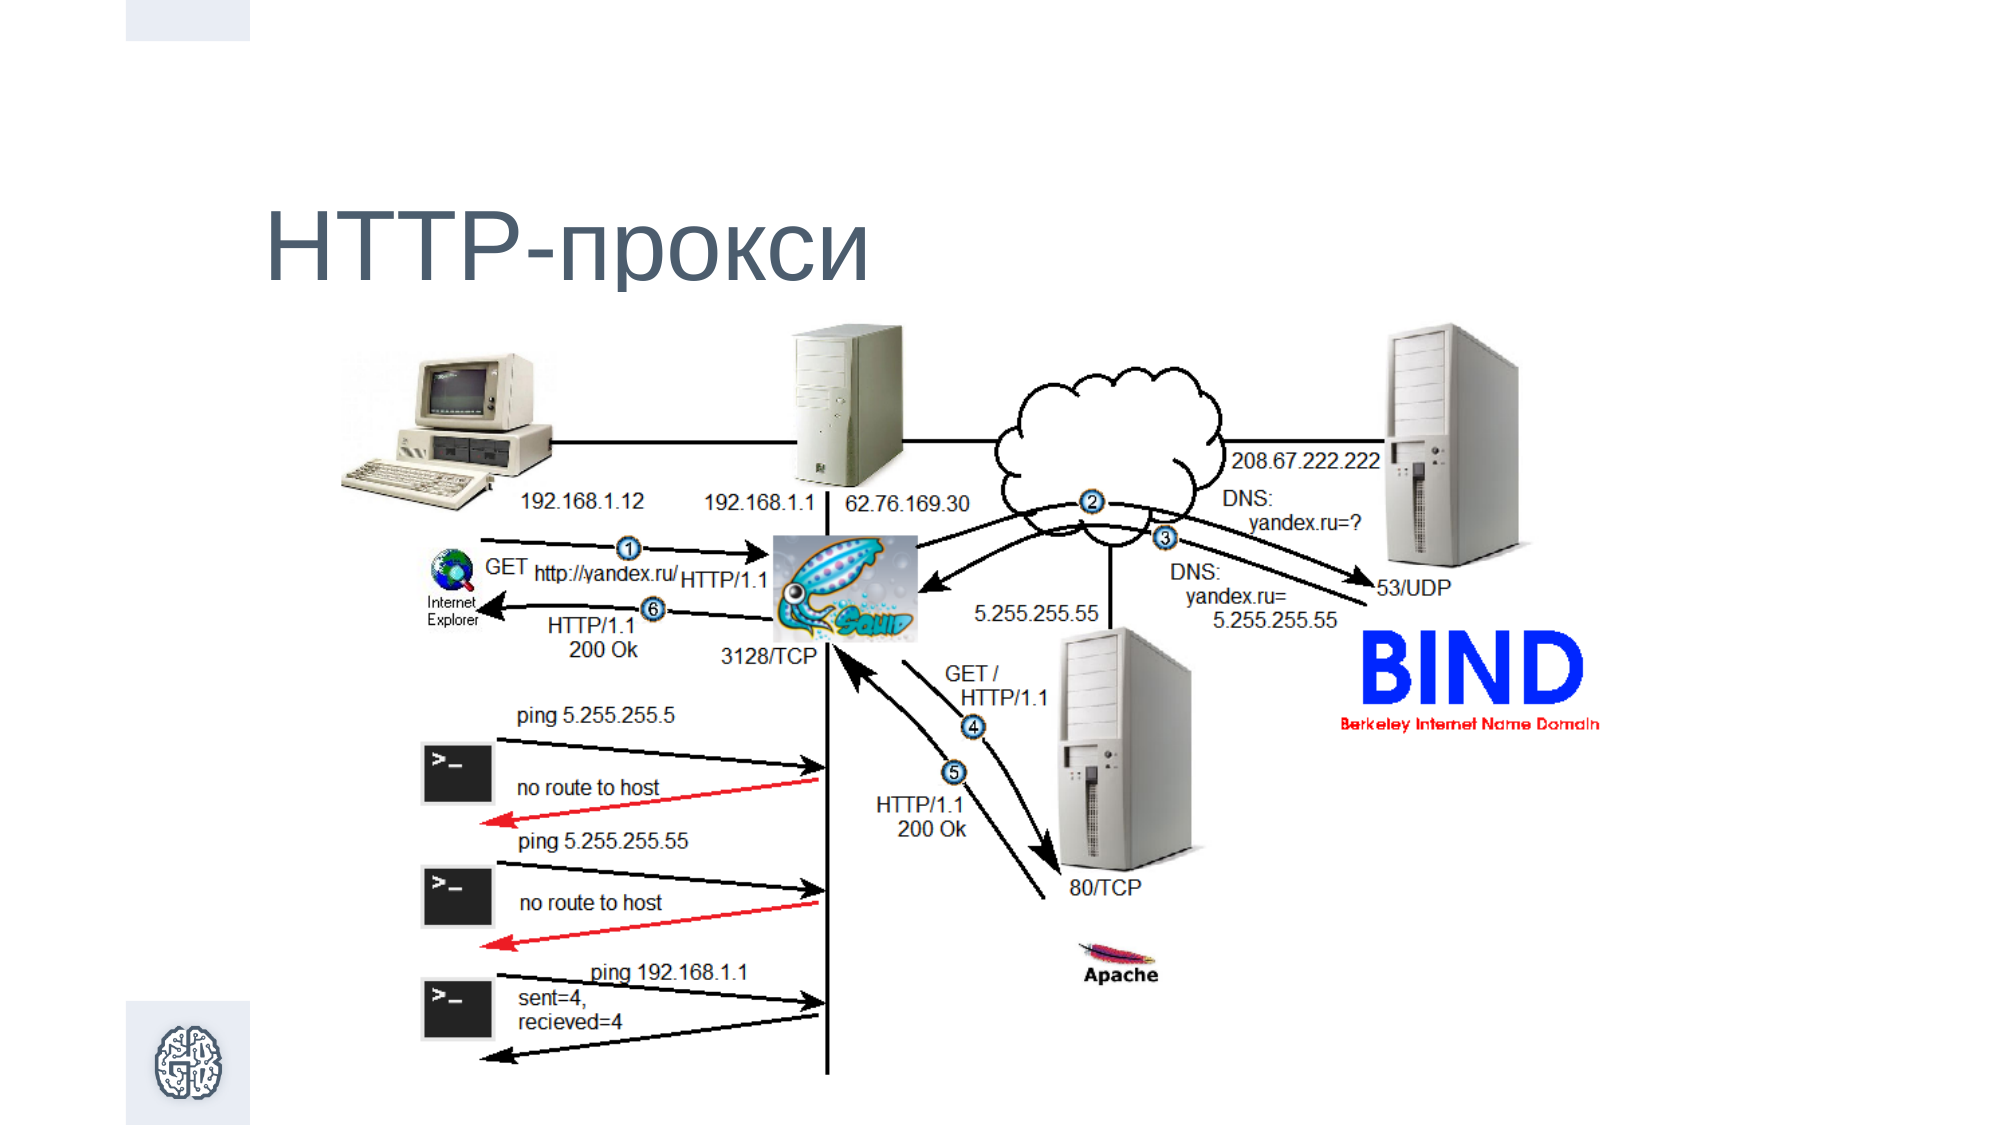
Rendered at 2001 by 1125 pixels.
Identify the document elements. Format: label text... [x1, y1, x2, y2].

picture [144, 1016, 232, 1110]
picture [308, 292, 1622, 1079]
title HTTP-прокси [248, 124, 1752, 372]
